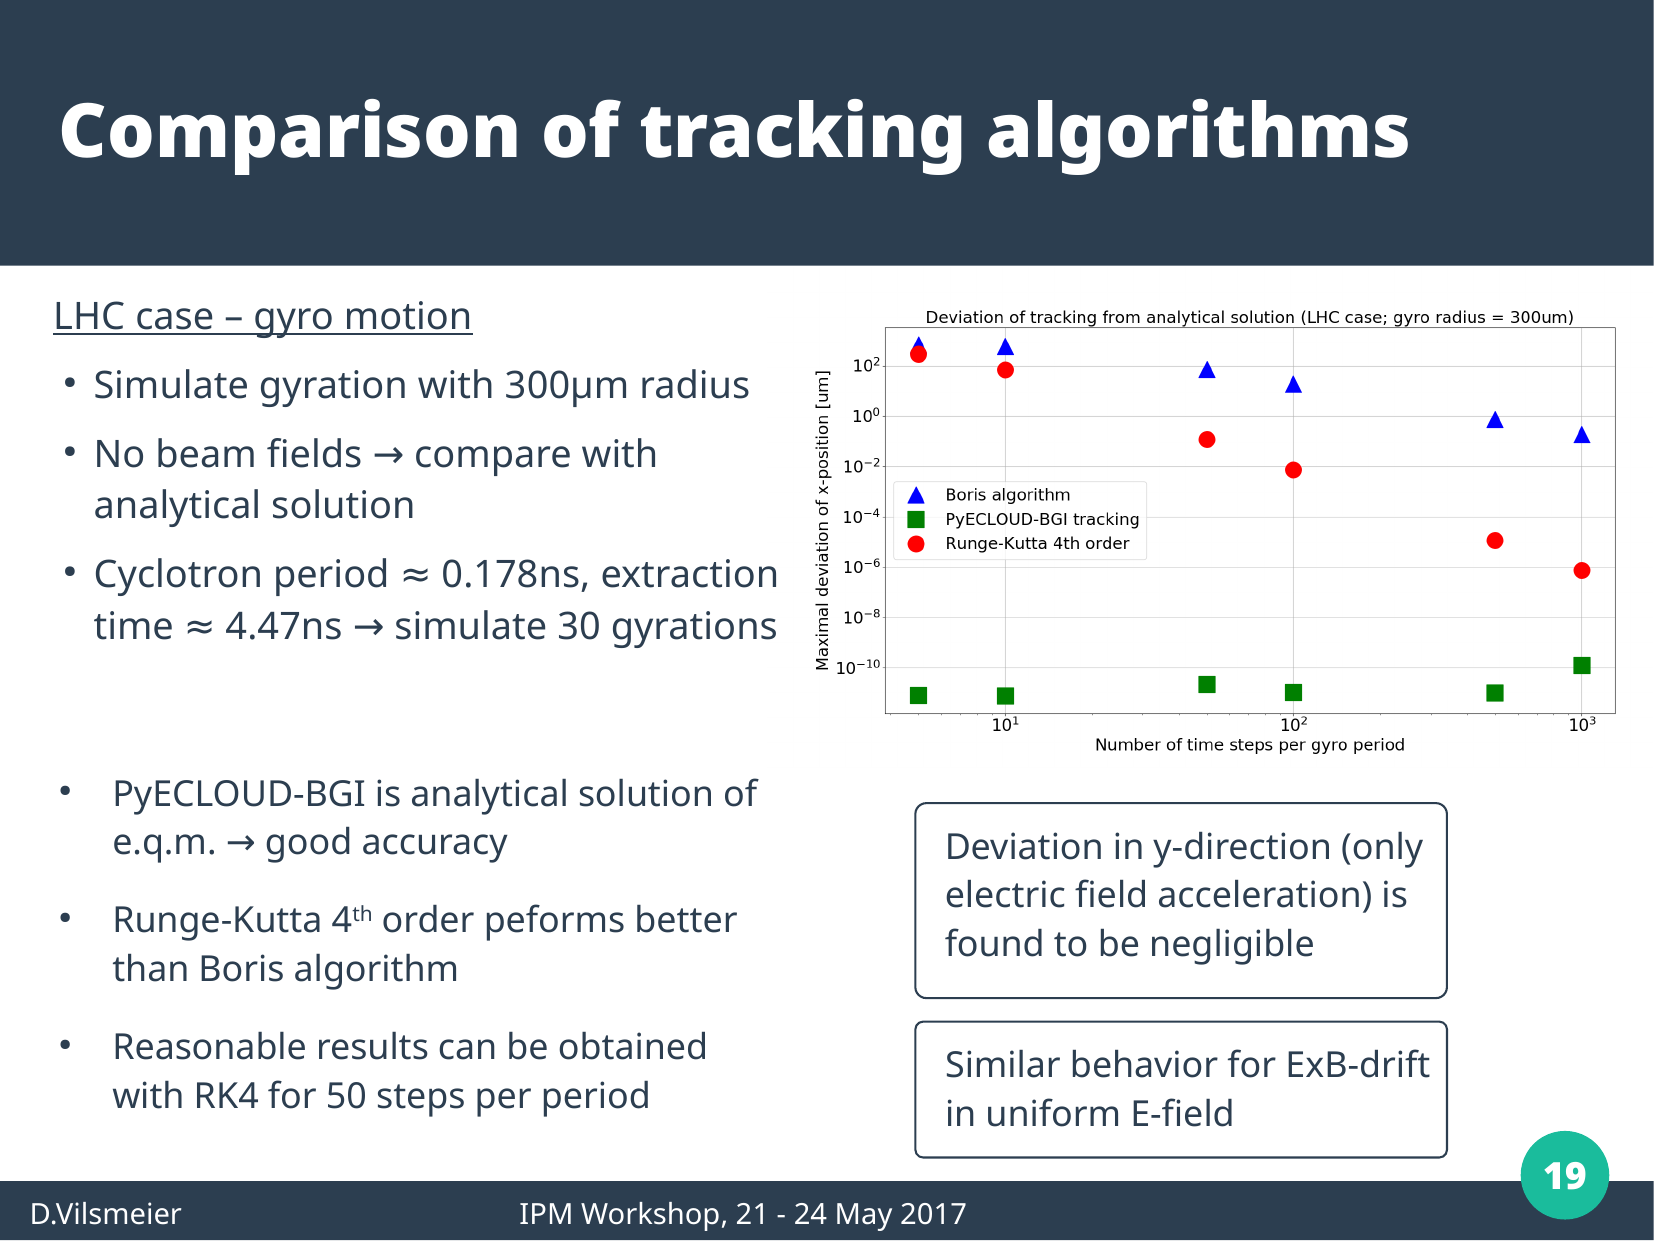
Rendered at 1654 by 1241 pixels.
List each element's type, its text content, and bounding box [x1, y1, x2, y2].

title Comparison of tracking algorithms [59, 49, 1595, 207]
list Similar behavior for ExB-drift in uniform E-field [944, 1039, 1445, 1156]
list PyECLOUD-BGI is analytical solution of e.q.m. → good accuracy Runge-Kutta 4th order peforms better than Boris algorithm Reasonable results can be obtained with RK4 for 50 steps per period [41, 767, 780, 1182]
list Deviation in y-direction (only electric field acceleration) is found to be negligible [944, 820, 1445, 997]
list LHC case – gyro motion Simulate gyration with 300μm radius No beam fields → compare with analytical solution Cyclotron period ≈ 0.178ns, extraction time ≈ 4.47ns → simulate 30 gyrations [53, 289, 792, 709]
picture [767, 267, 1654, 769]
